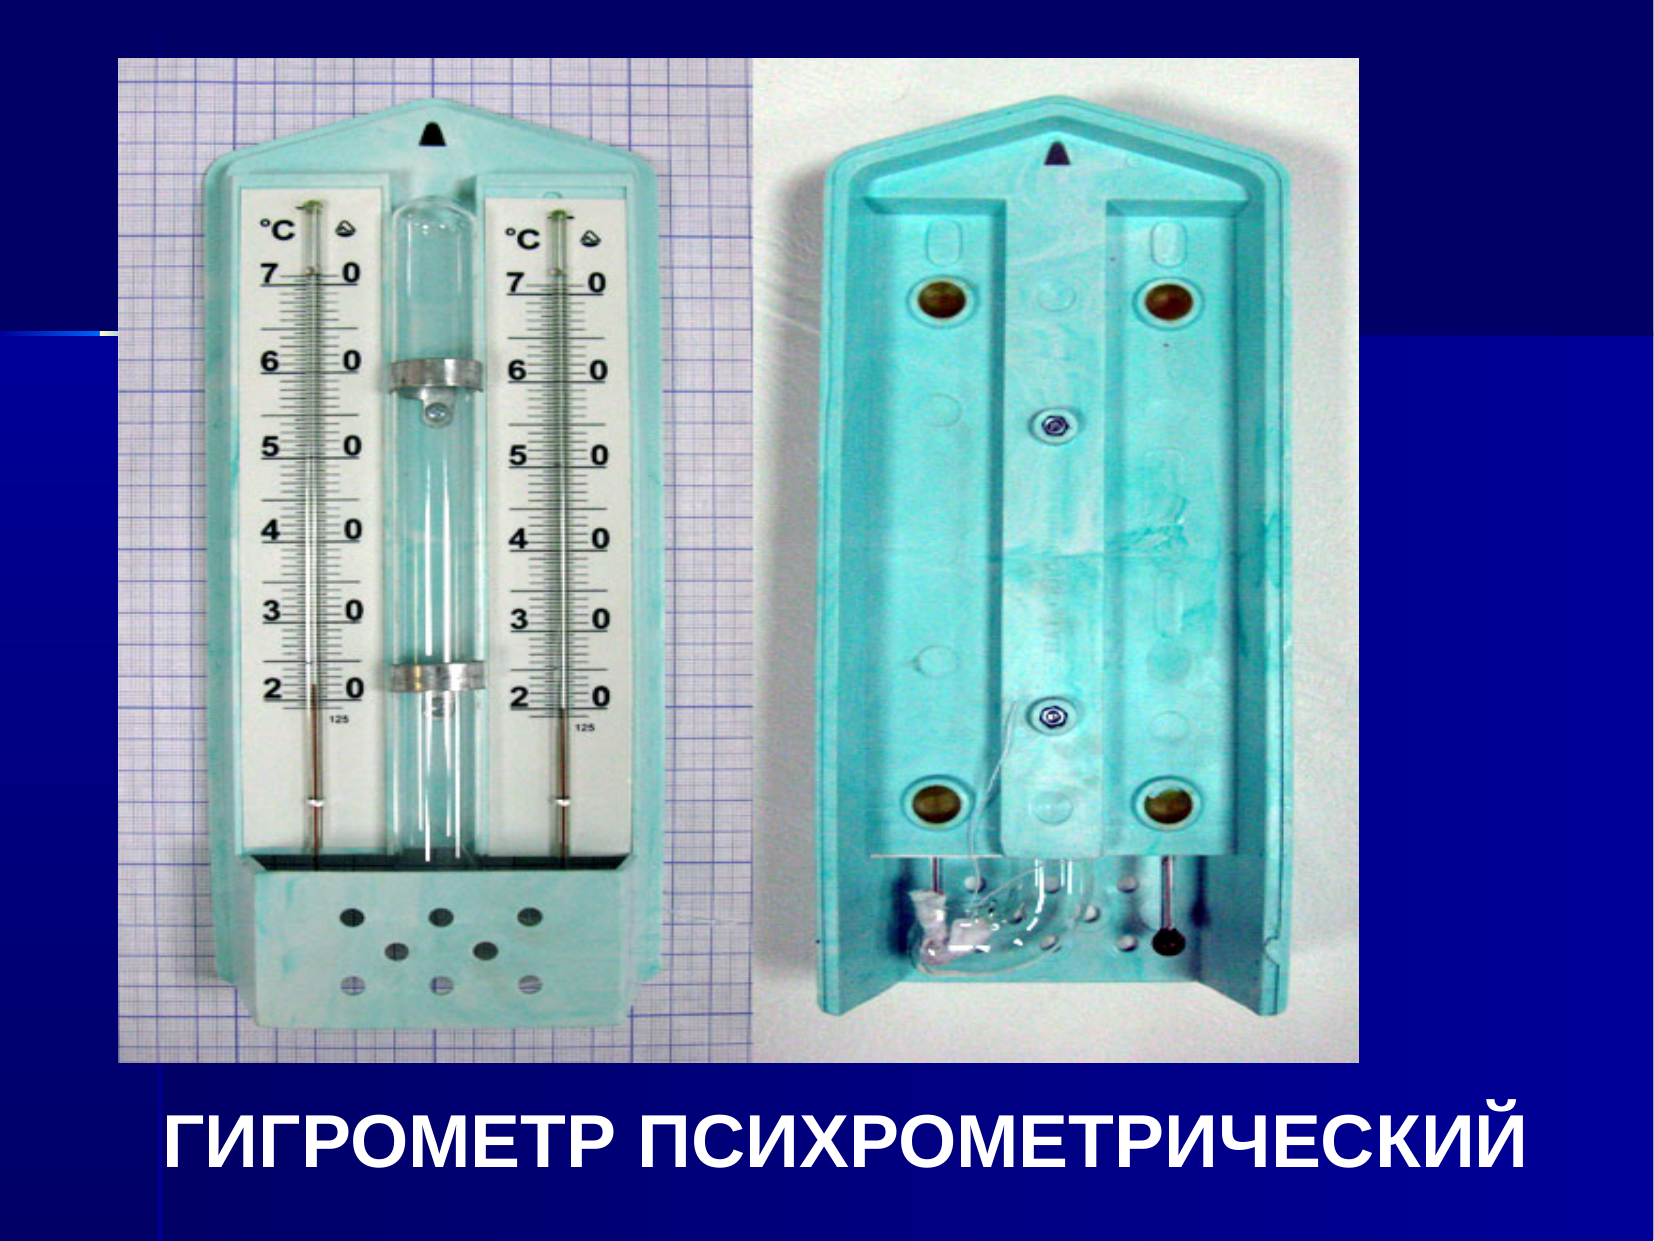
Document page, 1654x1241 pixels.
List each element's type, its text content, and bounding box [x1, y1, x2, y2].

picture [118, 58, 1359, 1063]
text_box ГИГРОМЕТР ПСИХРОМЕТРИЧЕСКИЙ [147, 1092, 1653, 1241]
